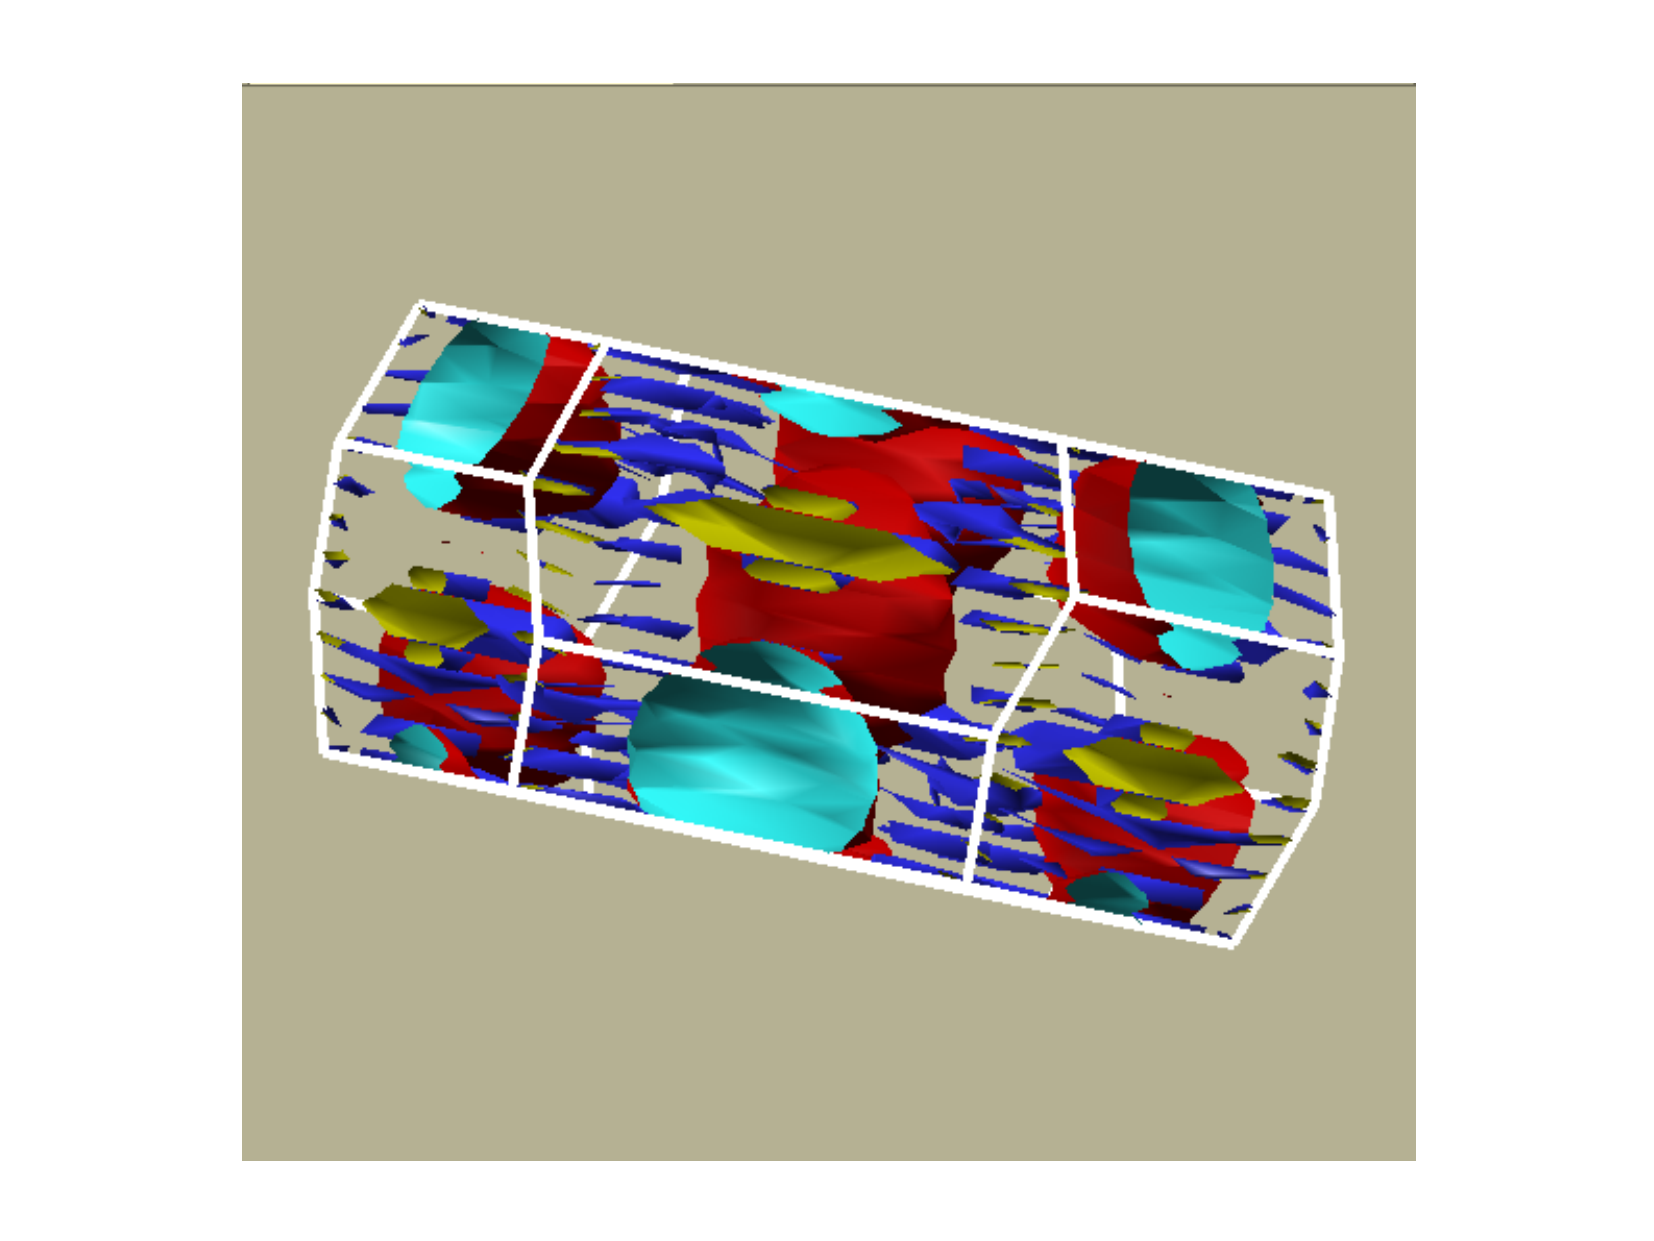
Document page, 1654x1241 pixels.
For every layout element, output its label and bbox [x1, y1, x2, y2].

picture [242, 83, 1416, 1161]
